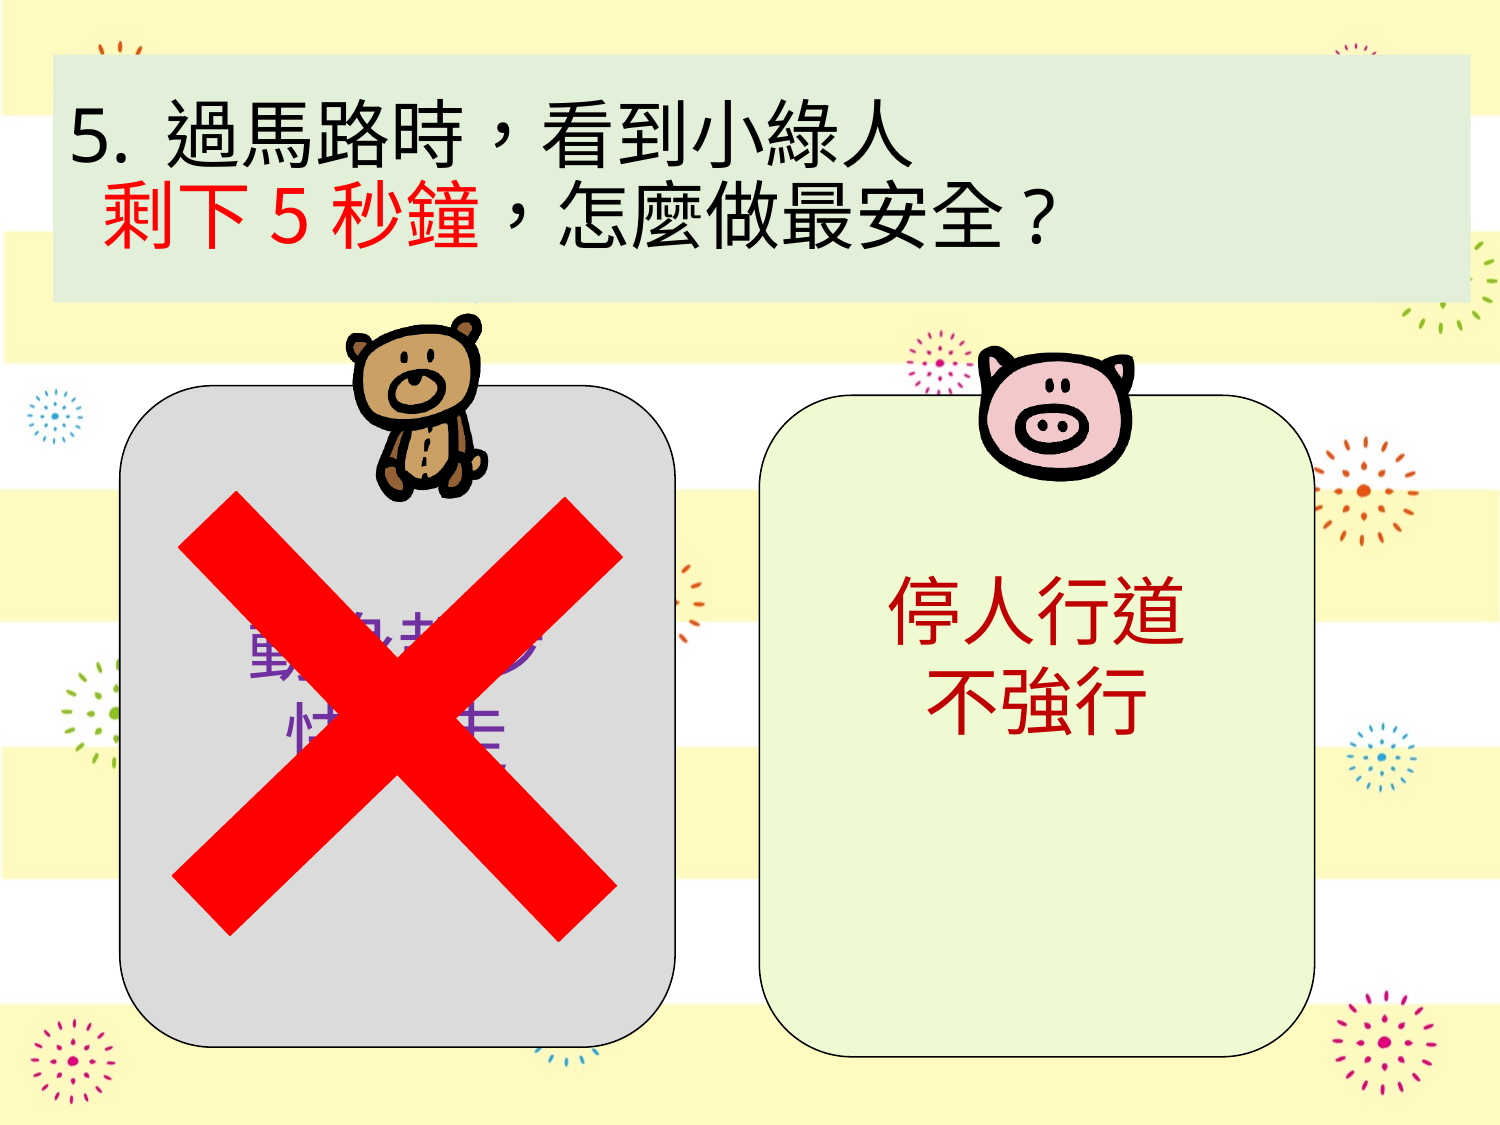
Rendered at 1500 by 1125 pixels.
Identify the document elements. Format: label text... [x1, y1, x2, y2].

text_box 停人行道 不強行 [759, 395, 1315, 1057]
picture [0, 0, 1500, 1125]
text_box [172, 491, 623, 942]
text_box 動身起步 快速走 [119, 385, 676, 1048]
title 5. 過馬路時，看到小綠人 剩下5秒鐘，怎麼做最安全? [53, 54, 1471, 303]
